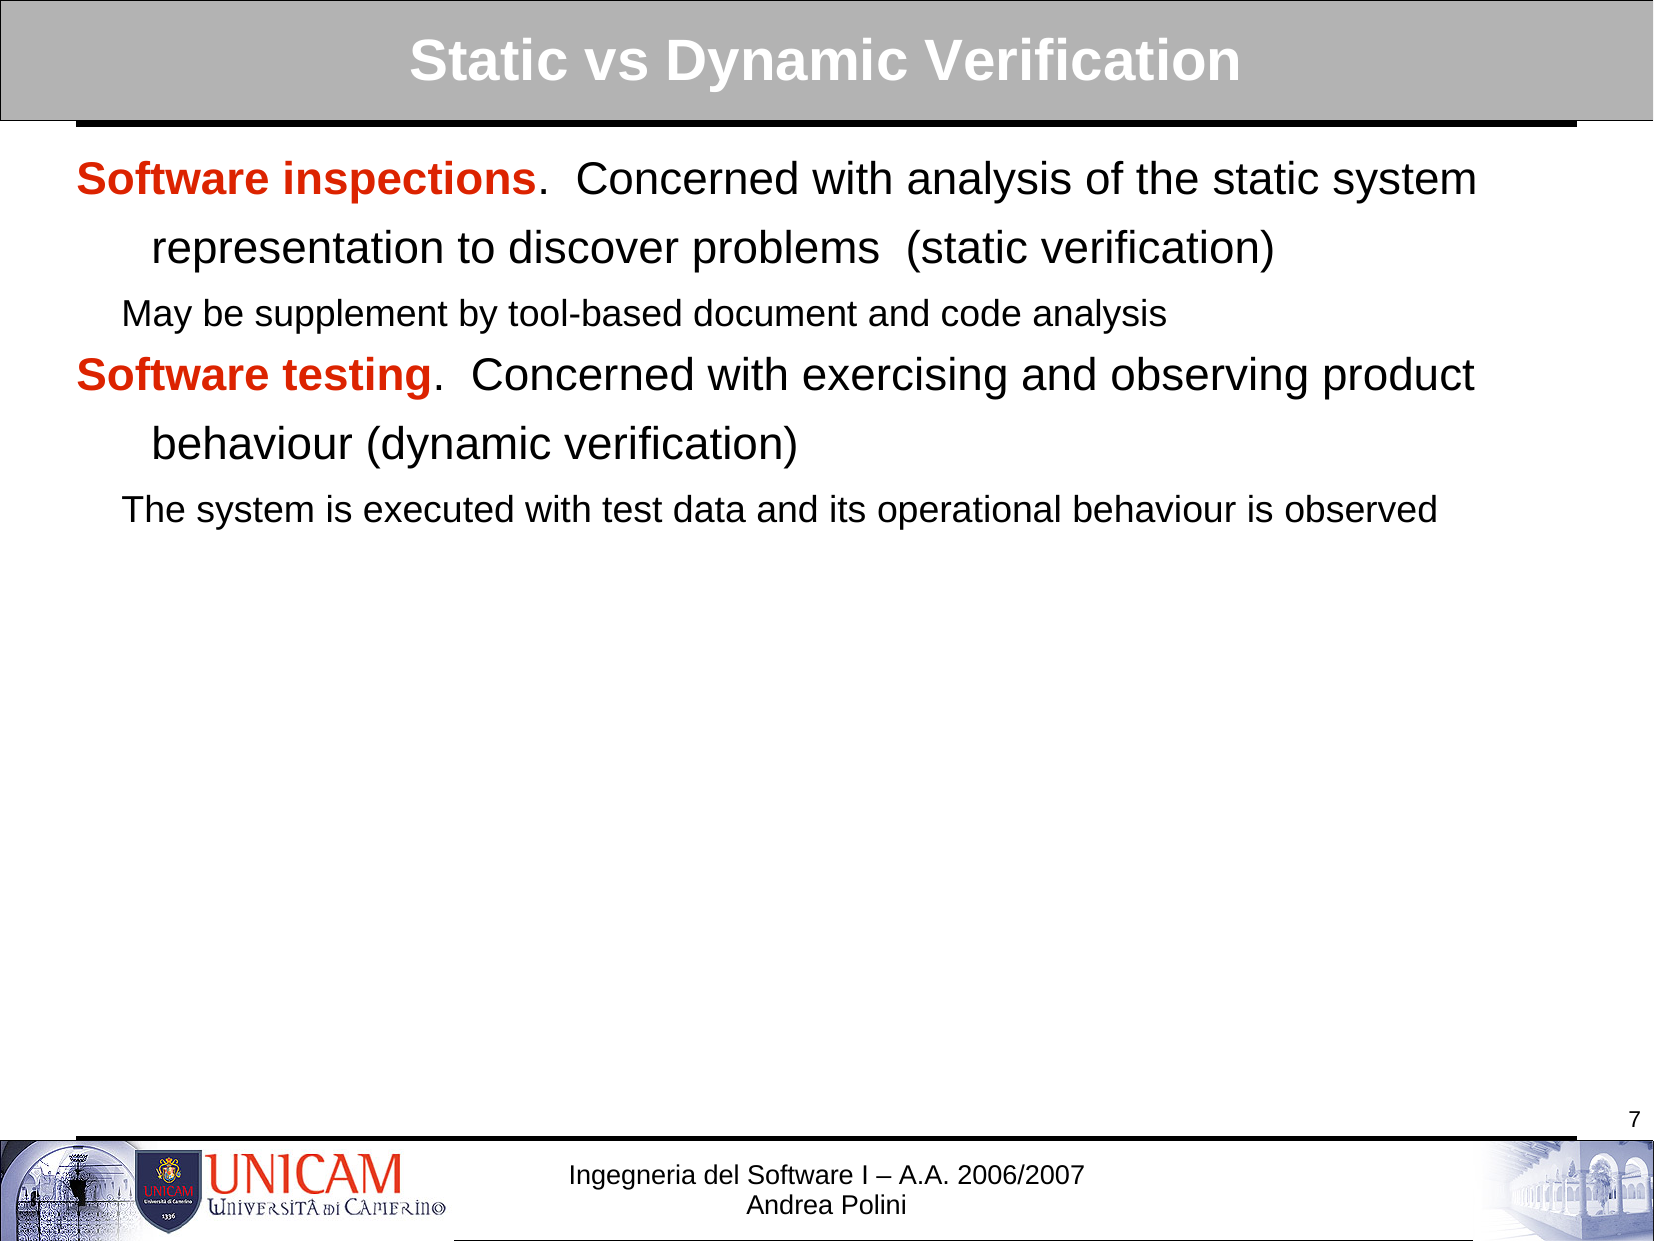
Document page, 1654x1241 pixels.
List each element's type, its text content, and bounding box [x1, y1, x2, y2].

picture [1473, 1141, 1654, 1241]
picture [0, 1141, 454, 1241]
title Static vs Dynamic Verification [0, 0, 1653, 121]
list Software inspections. Concerned with analysis of the static system representation to discover problems (static verification) May be supplement by tool-based document and code analysis Software testing. Concerned with exercising and observing product behaviour (dynamic verification) The system is executed with test data and its operational behaviour is observed [76, 152, 1577, 729]
